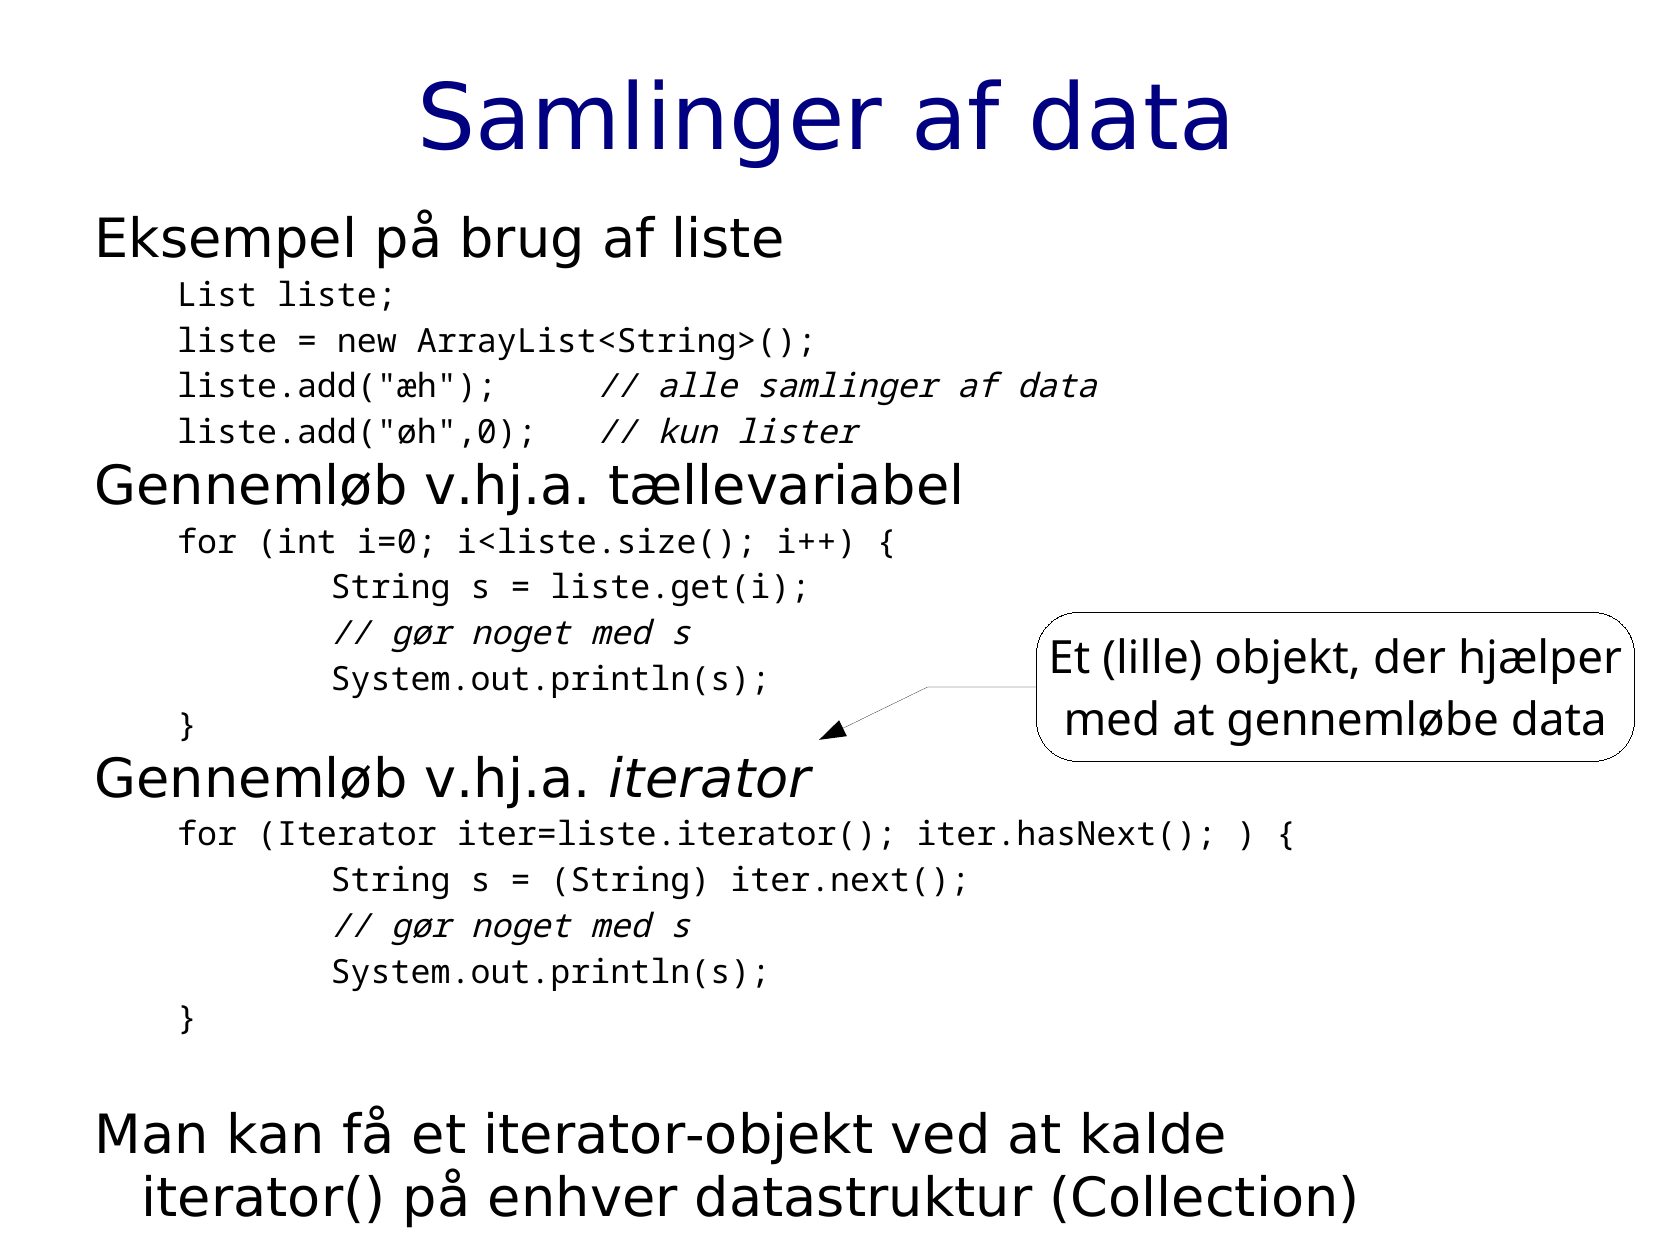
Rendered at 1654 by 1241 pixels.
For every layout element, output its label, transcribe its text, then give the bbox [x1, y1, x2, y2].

list Eksempel på brug af liste List liste; liste = new ArrayList<String>(); liste.add("æh"); // alle samlinger af data liste.add("øh",0); // kun lister Gennemløb v.hj.a. tællevariabel for (int i=0; i<liste.size(); i++) { String s = liste.get(i); // gør noget med s System.out.println(s); } Gennemløb v.hj.a. iterator for (Iterator iter=liste.iterator(); iter.hasNext(); ) { String s = (String) iter.next(); // gør noget med s System.out.println(s); } Man kan få et iterator-objekt ved at kalde iterator() på enhver datastruktur (Collection) [0, 207, 1435, 1188]
title Samlinger af data [105, 14, 1549, 222]
text_box Et (lille) objekt, der hjælper med at gennemløbe data [1036, 612, 1635, 762]
